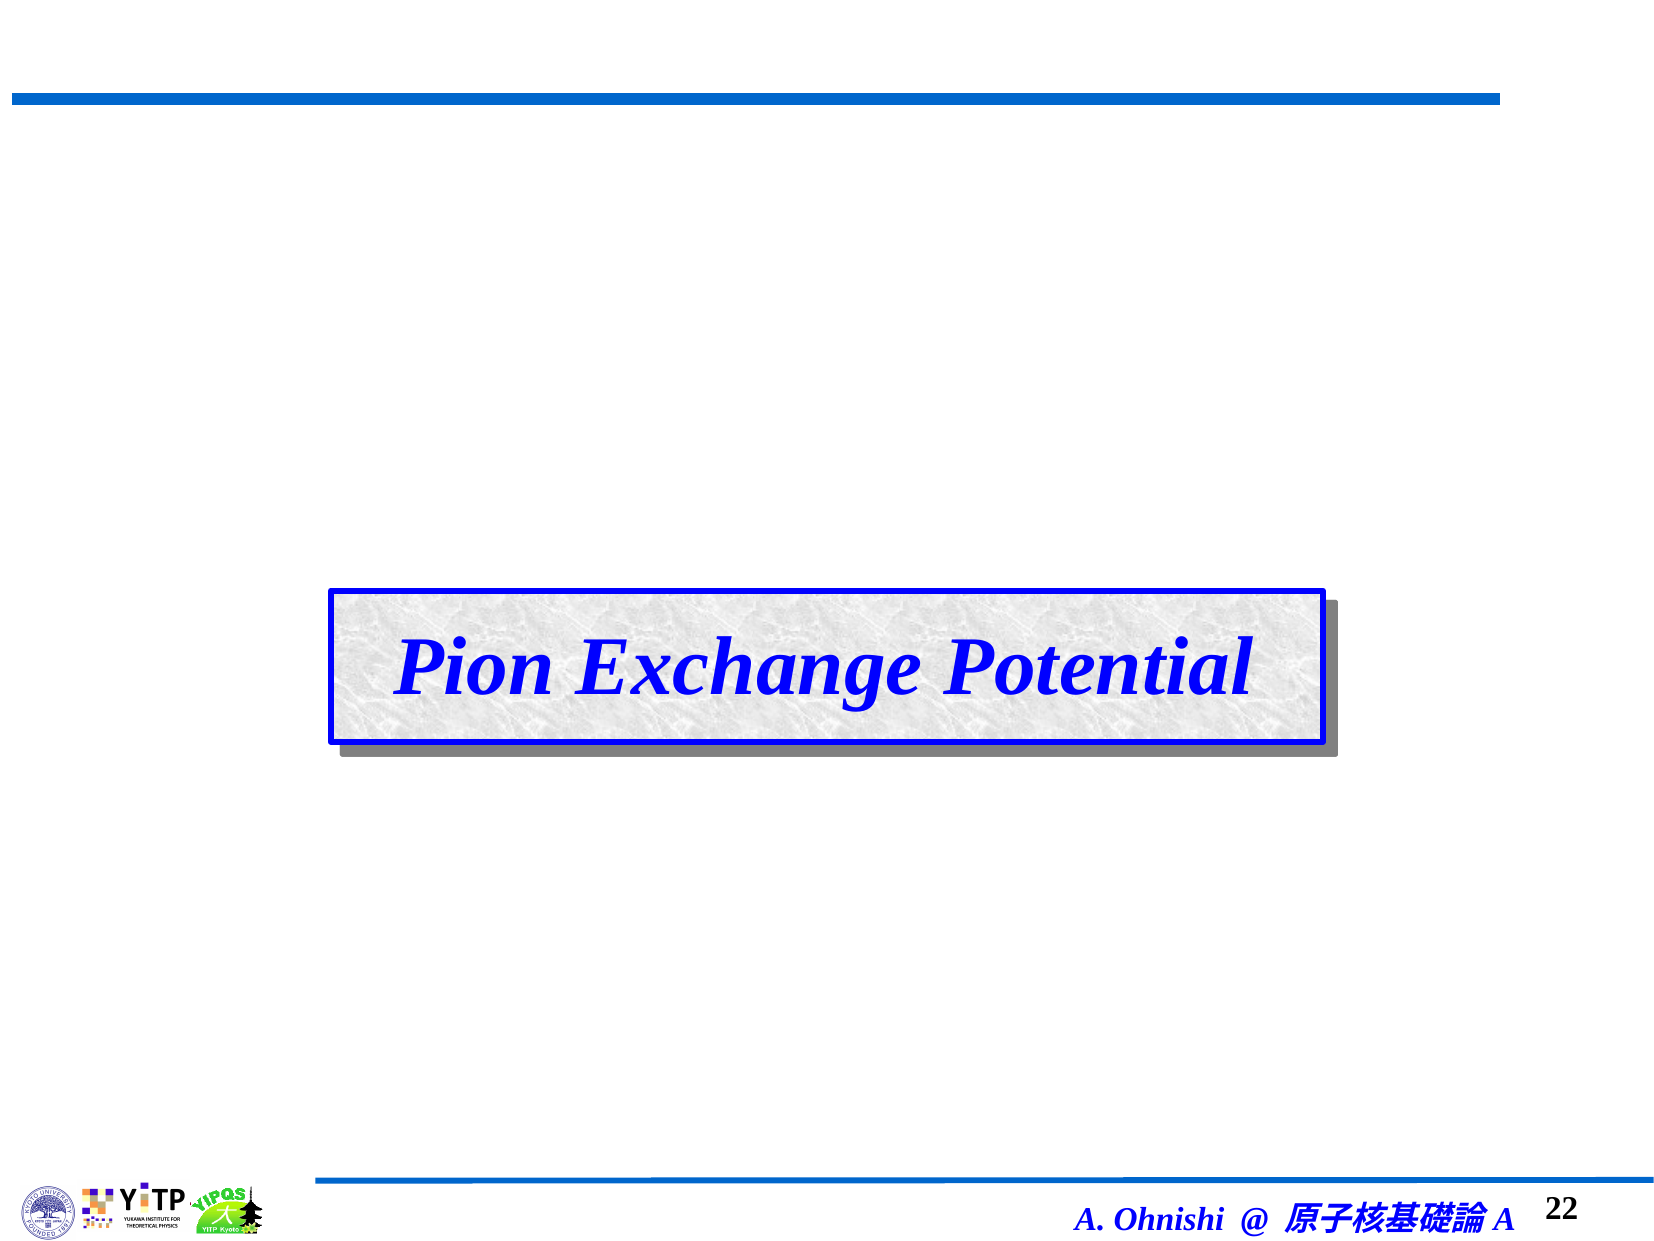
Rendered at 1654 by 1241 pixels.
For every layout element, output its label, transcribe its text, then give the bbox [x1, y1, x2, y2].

text_box Pion Exchange Potential [330, 590, 1323, 742]
picture [77, 1179, 263, 1234]
picture [20, 1185, 76, 1241]
